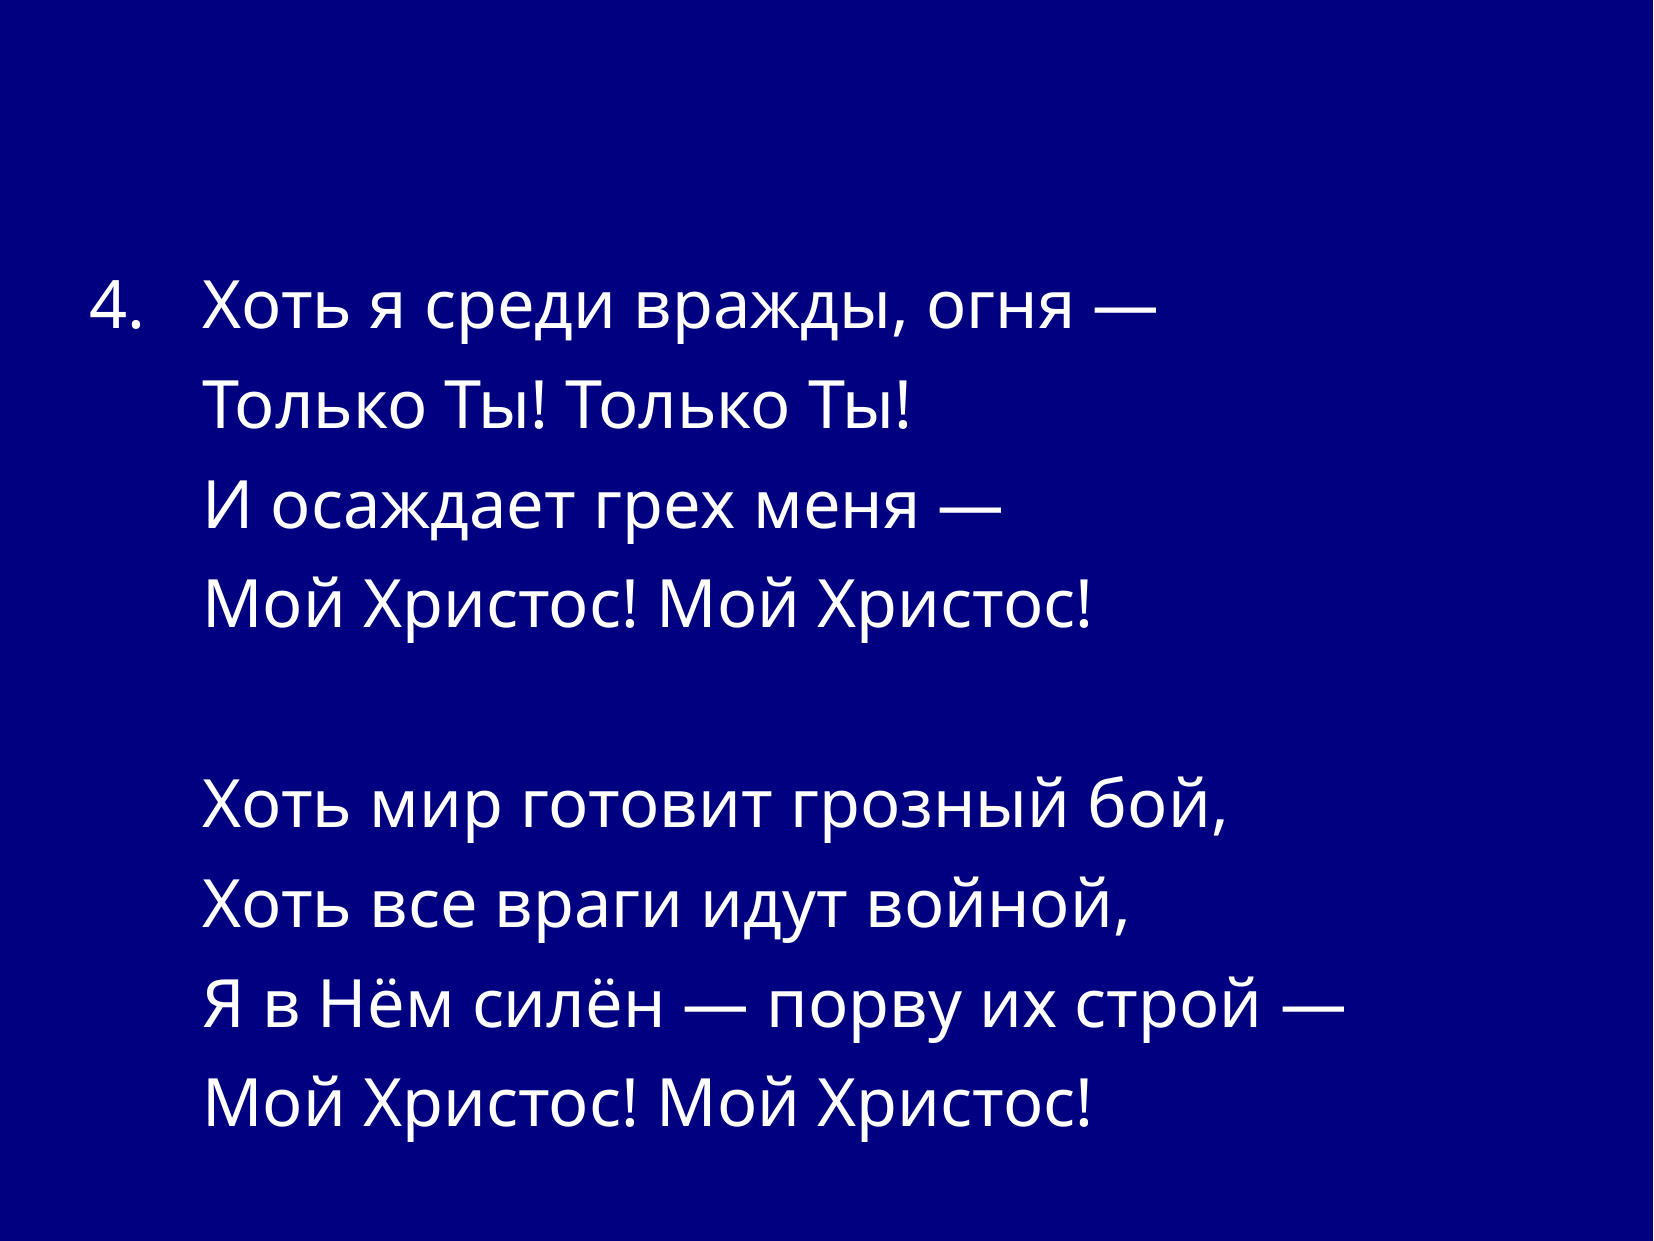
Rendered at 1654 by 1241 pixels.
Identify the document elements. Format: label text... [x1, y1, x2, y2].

text_box 4. Хоть я среди вражды, огня — Только Ты! Только Ты! И осаждает грех меня — Мой Христос! Мой Христос! Хоть мир готовит грозный бой, Хоть все враги идут войной, Я в Нём силён — порву их строй — Мой Христос! Мой Христос! [75, 150, 1576, 1163]
